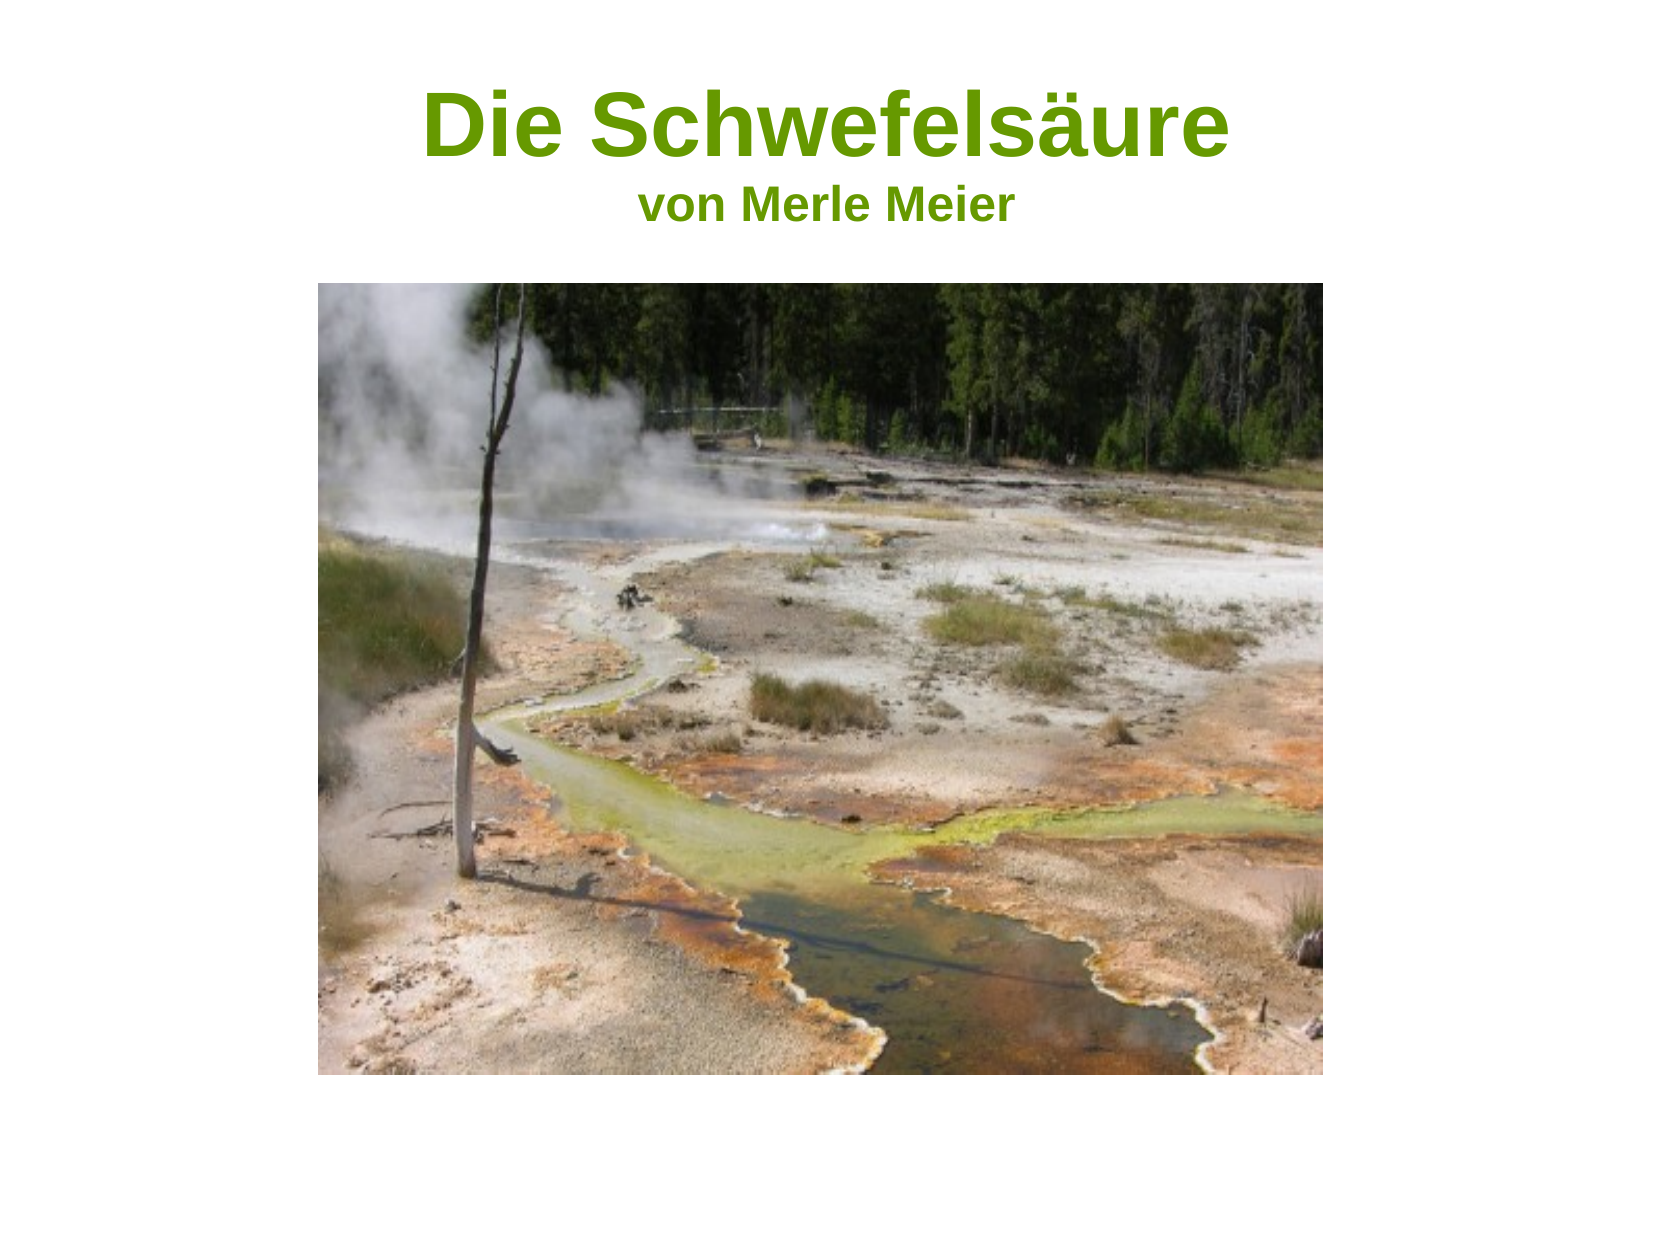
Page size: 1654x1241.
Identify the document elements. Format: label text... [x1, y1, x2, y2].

picture [318, 283, 1323, 1075]
title Die Schwefelsäure von Merle Meier [82, 49, 1571, 257]
